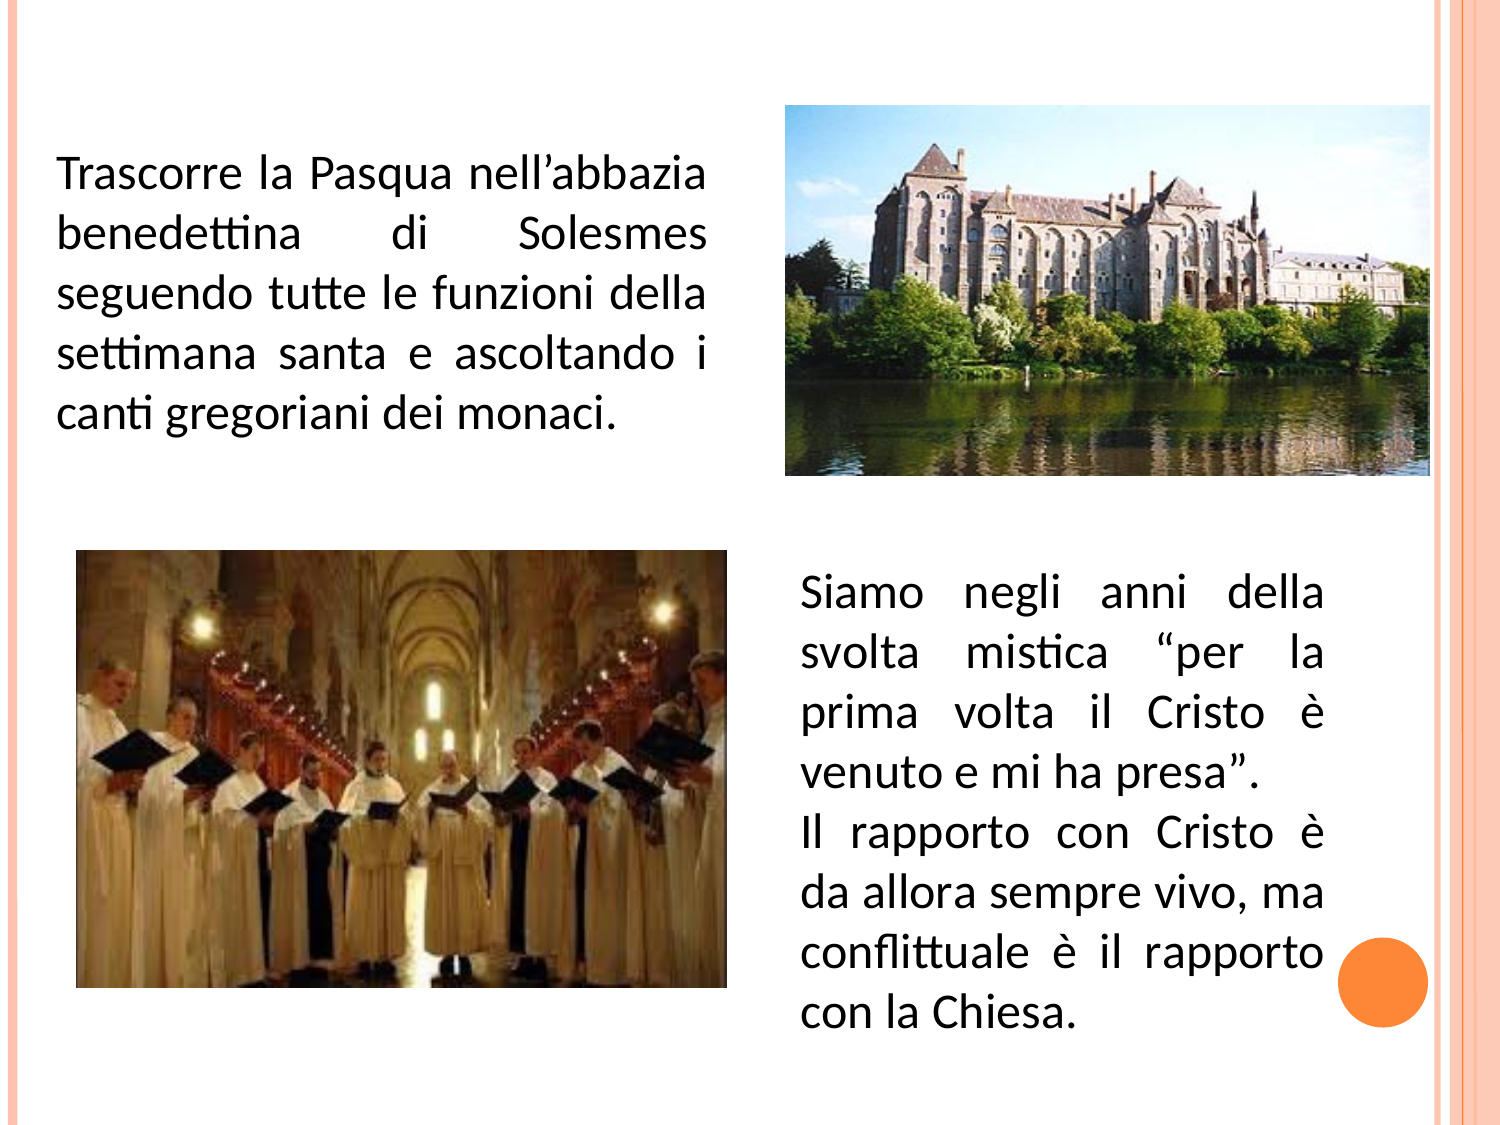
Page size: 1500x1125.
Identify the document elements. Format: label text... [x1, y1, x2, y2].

picture [76, 550, 727, 988]
picture [785, 105, 1430, 476]
text_box Siamo negli anni della svolta mistica “per la prima volta il Cristo è venuto e mi ha presa”. Il rapporto con Cristo è da allora sempre vivo, ma conflittuale è il rapporto con la Chiesa. [785, 550, 1341, 1051]
text_box Trascorre la Pasqua nell’abbazia benedettina di Solesmes seguendo tutte le funzioni della settimana santa e ascoltando i canti gregoriani dei monaci. [41, 131, 762, 450]
